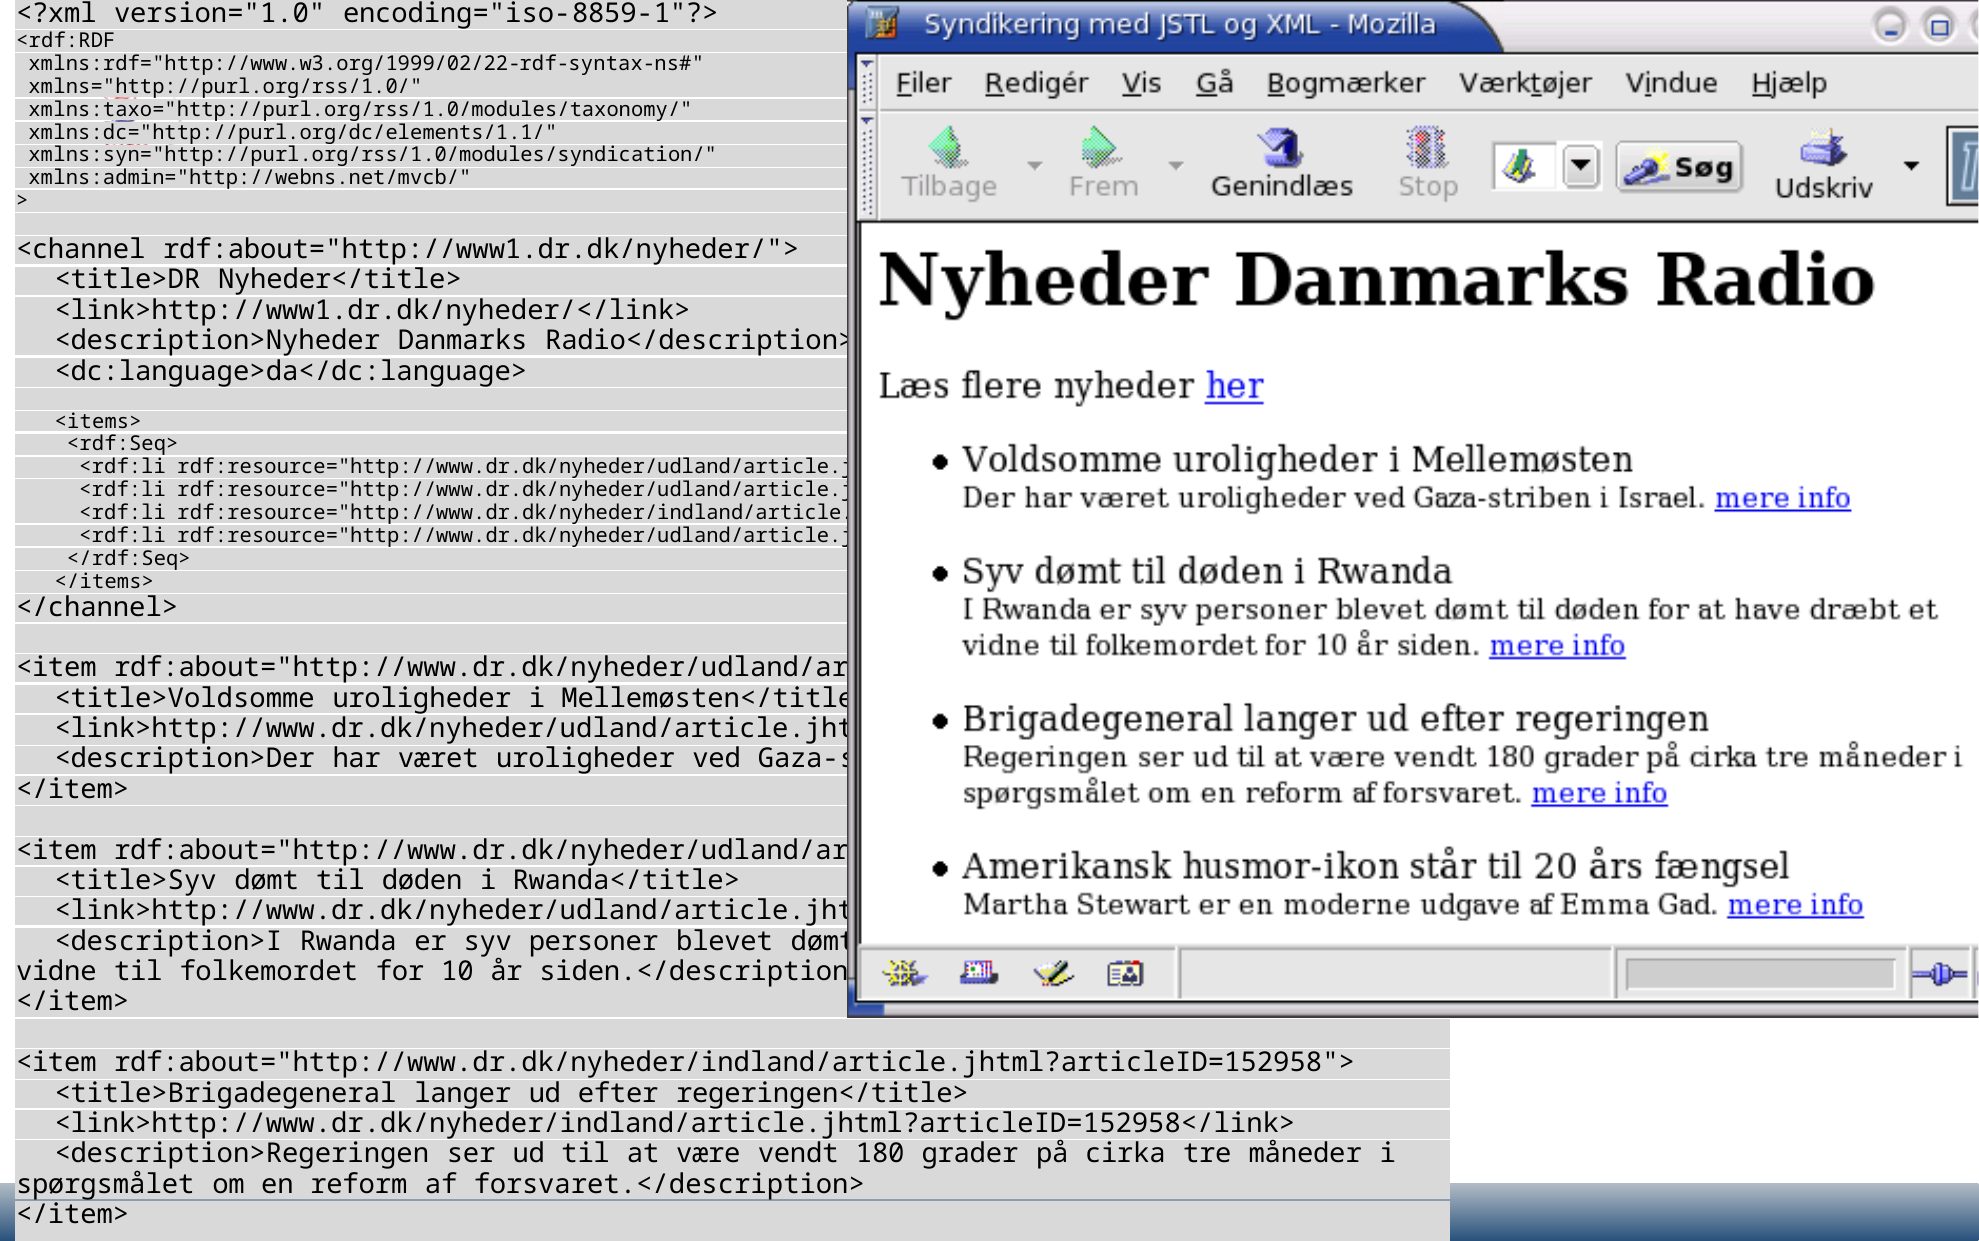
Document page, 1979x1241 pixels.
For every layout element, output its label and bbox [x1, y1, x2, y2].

chart [0, 0, 1471, 1241]
picture [847, 0, 1979, 1018]
